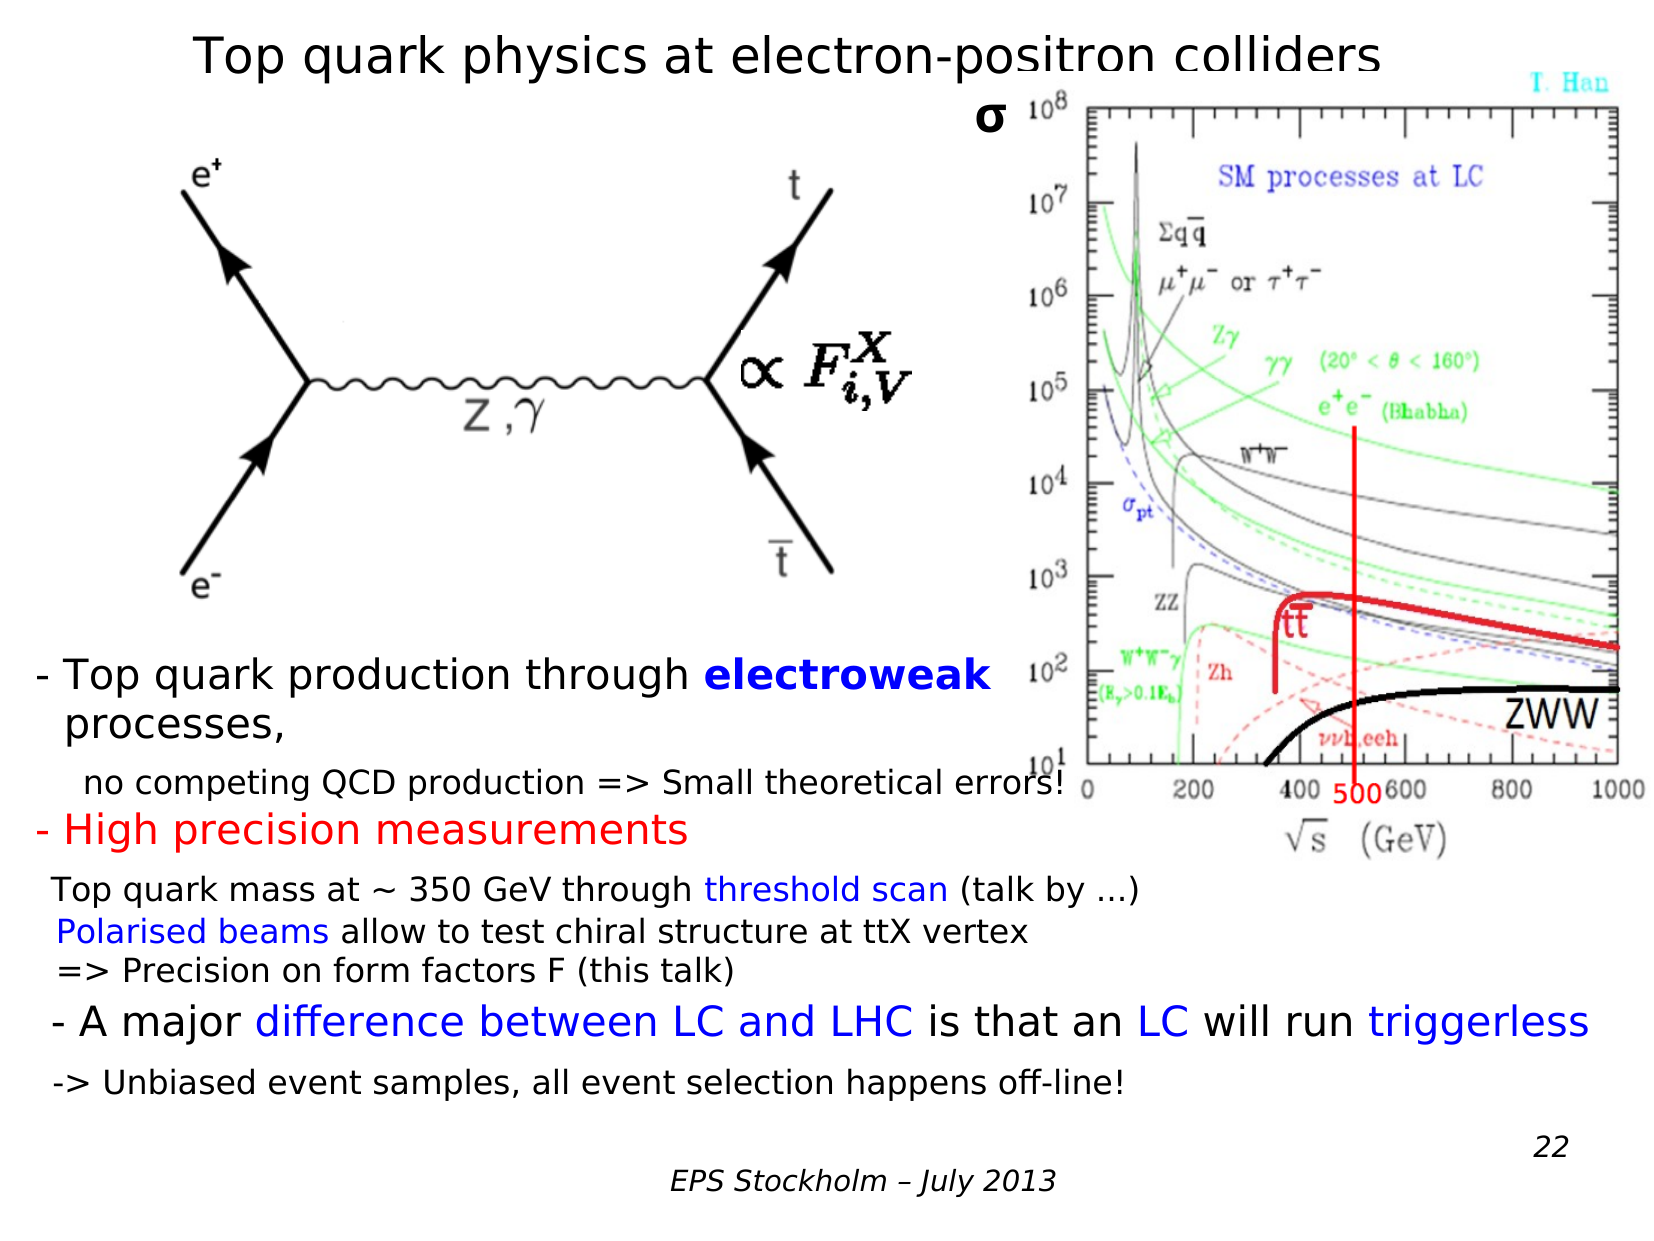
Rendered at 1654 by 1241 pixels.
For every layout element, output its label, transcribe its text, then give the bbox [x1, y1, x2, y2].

text_box σ [959, 79, 1025, 190]
picture [123, 136, 912, 611]
picture [1015, 71, 1654, 643]
text_box - Top quark production through electroweak processes, no competing QCD production => Small theoretical errors! - High precision measurements Top quark mass at ~ 350 GeV through threshold scan (talk by ...) Polarised beams allow to test chiral structure at ttX vertex => Precision on form factors F (this talk) - A major difference between LC and LHC is that an LC will run triggerless -> Unbiased event samples, all event selection happens off-line! [20, 643, 1654, 1114]
text_box Top quark physics at electron-positron colliders [178, 19, 1388, 93]
